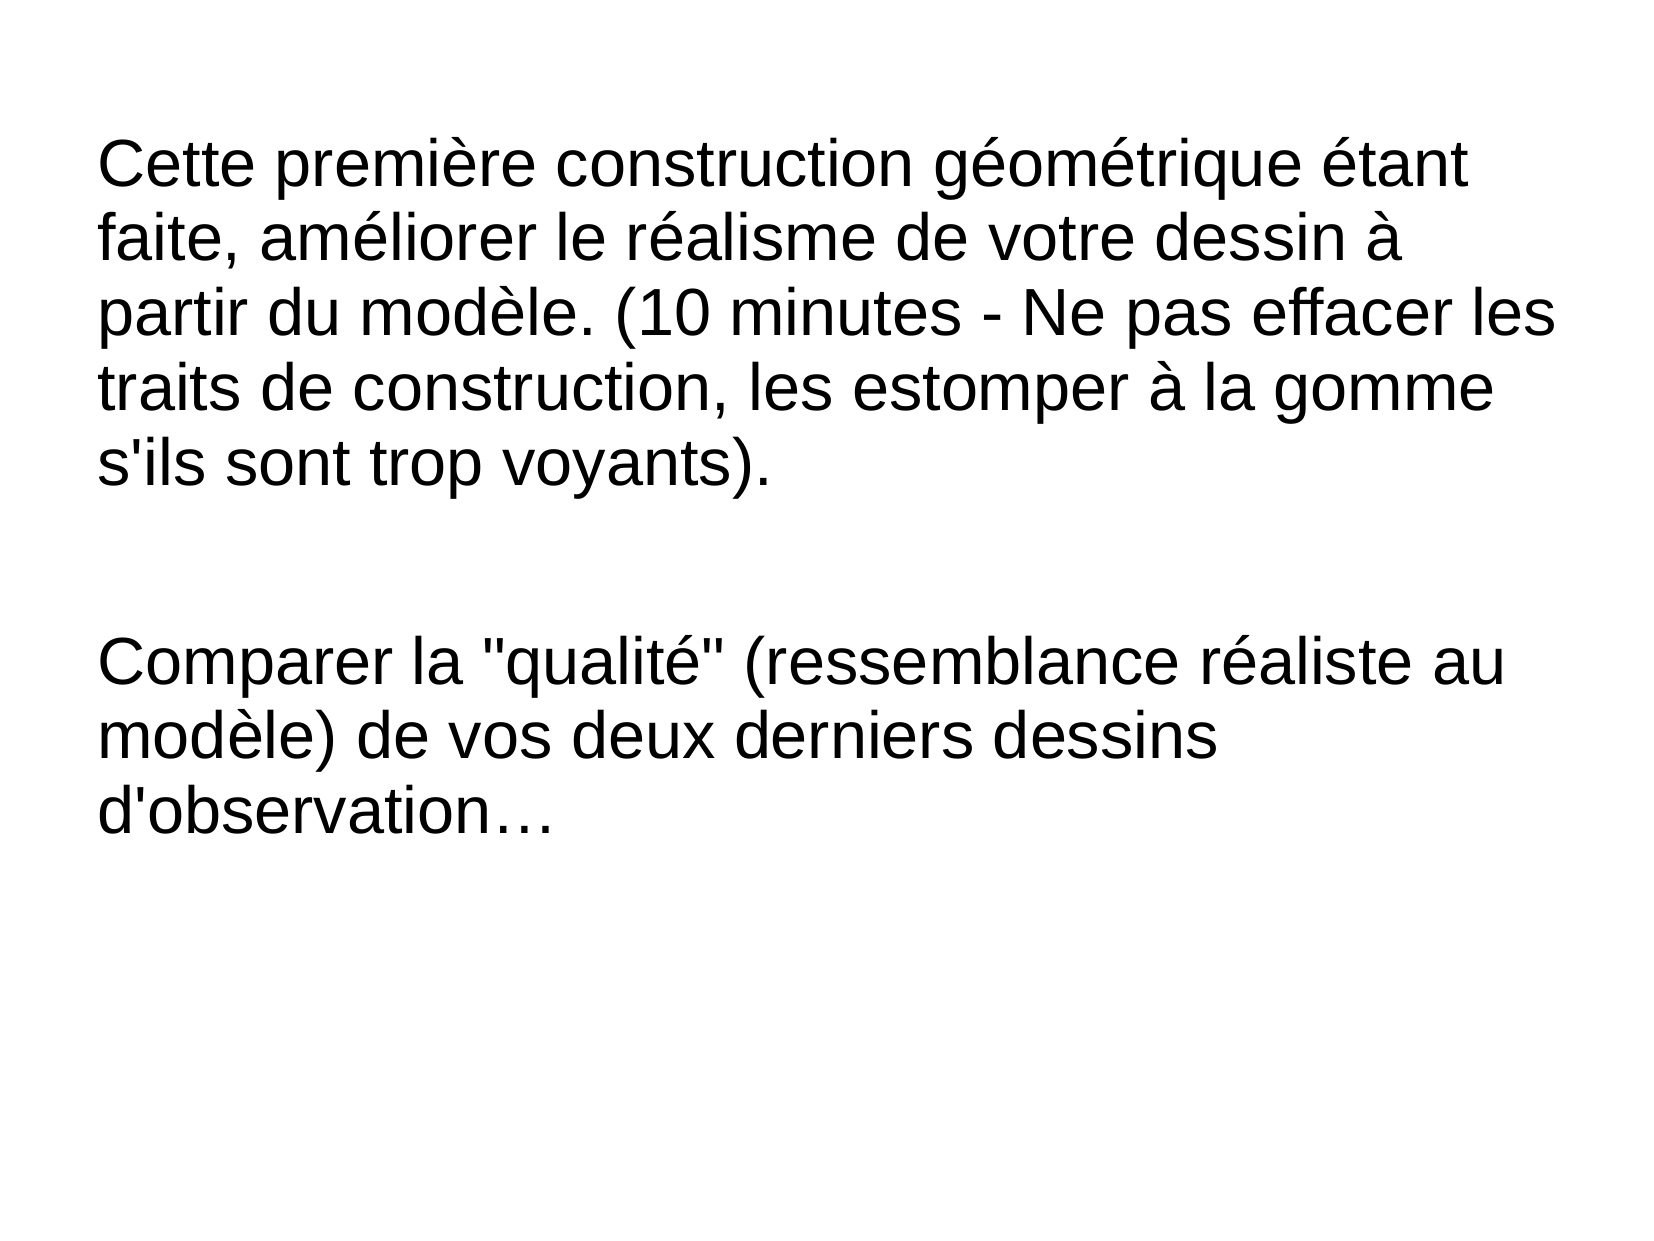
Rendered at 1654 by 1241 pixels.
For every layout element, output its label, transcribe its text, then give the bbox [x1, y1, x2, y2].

text_box Cette première construction géométrique étant faite, améliorer le réalisme de votre dessin à partir du modèle. (10 minutes - Ne pas effacer les traits de construction, les estomper à la gomme s'ils sont trop voyants). Comparer la "qualité" (ressemblance réaliste au modèle) de vos deux derniers dessins d'observation… [82, 118, 1583, 969]
